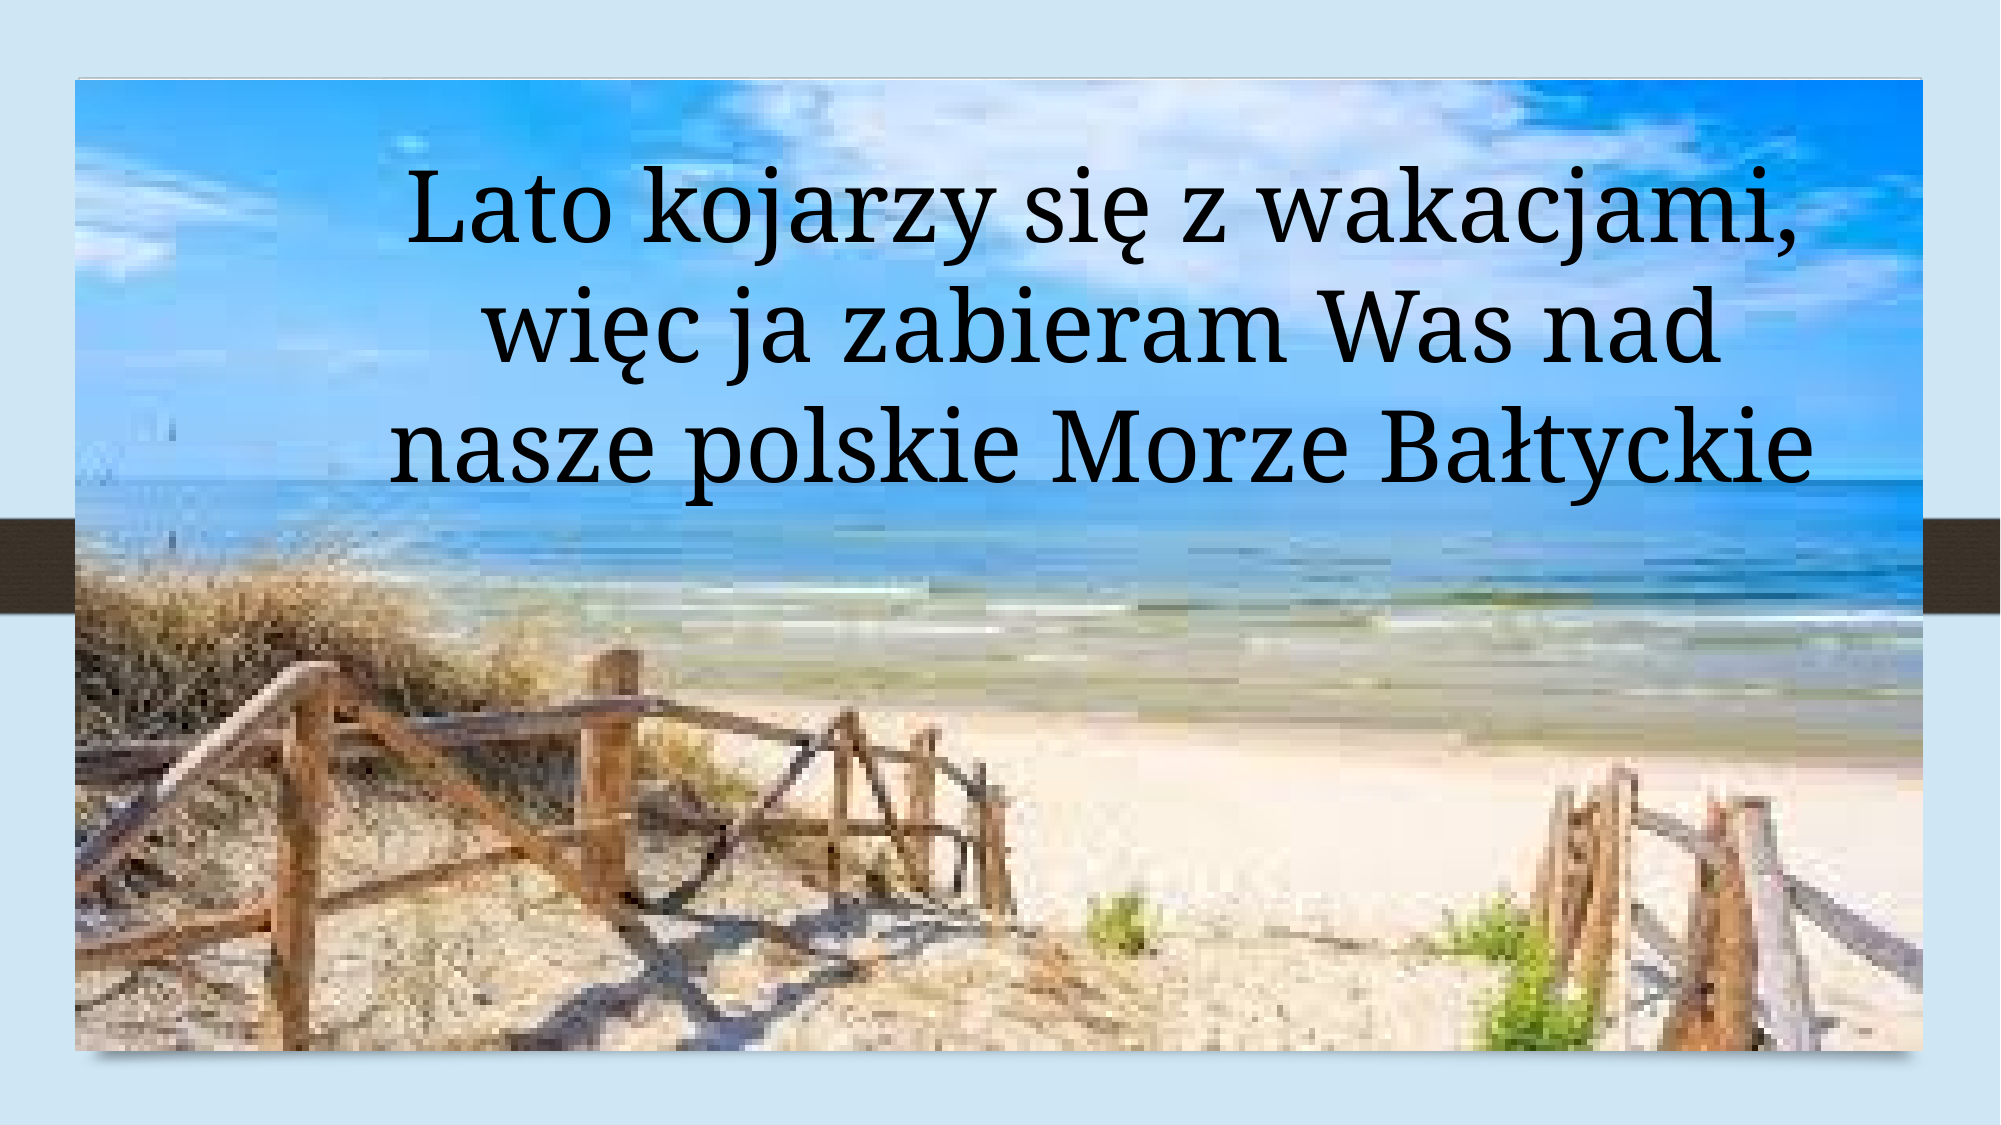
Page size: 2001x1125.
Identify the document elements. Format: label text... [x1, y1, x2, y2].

text_box Lato kojarzy się z wakacjami, więc ja zabieram Was nad nasze polskie Morze Bałtyckie [347, 135, 1859, 511]
picture [0, 0, 2001, 1125]
